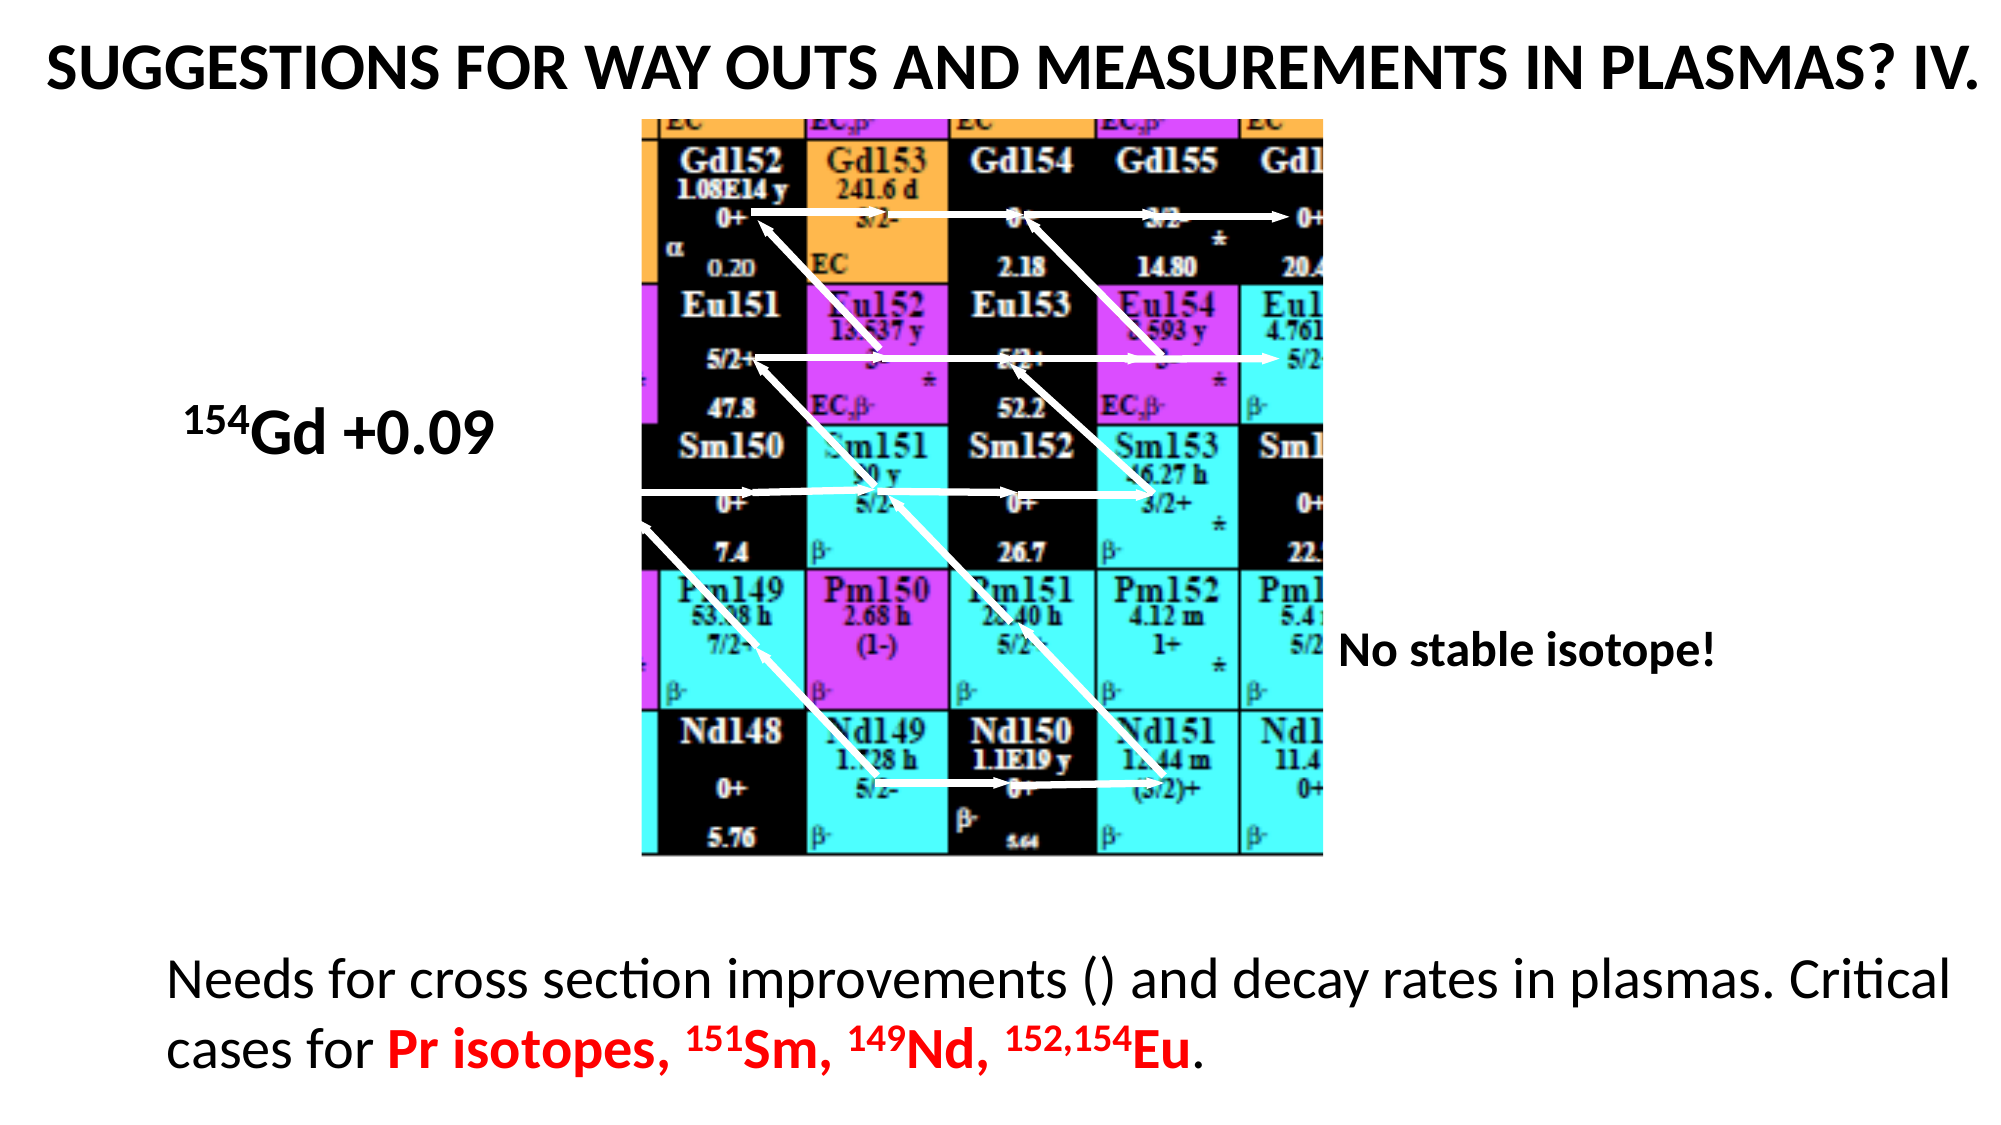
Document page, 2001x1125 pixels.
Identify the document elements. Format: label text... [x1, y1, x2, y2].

text_box 154Gd +0.09 [167, 380, 526, 476]
text_box SUGGESTIONS FOR WAY OUTS AND MEASUREMENTS IN PLASMAS? IV. [31, 15, 2000, 112]
text_box Needs for cross section improvements () and decay rates in plasmas. Critical cases for Pr isotopes, 151Sm, 149Nd, 152,154Eu. [151, 933, 2000, 1090]
picture [641, 119, 1324, 872]
text_box No stable isotope! [1323, 608, 1798, 685]
